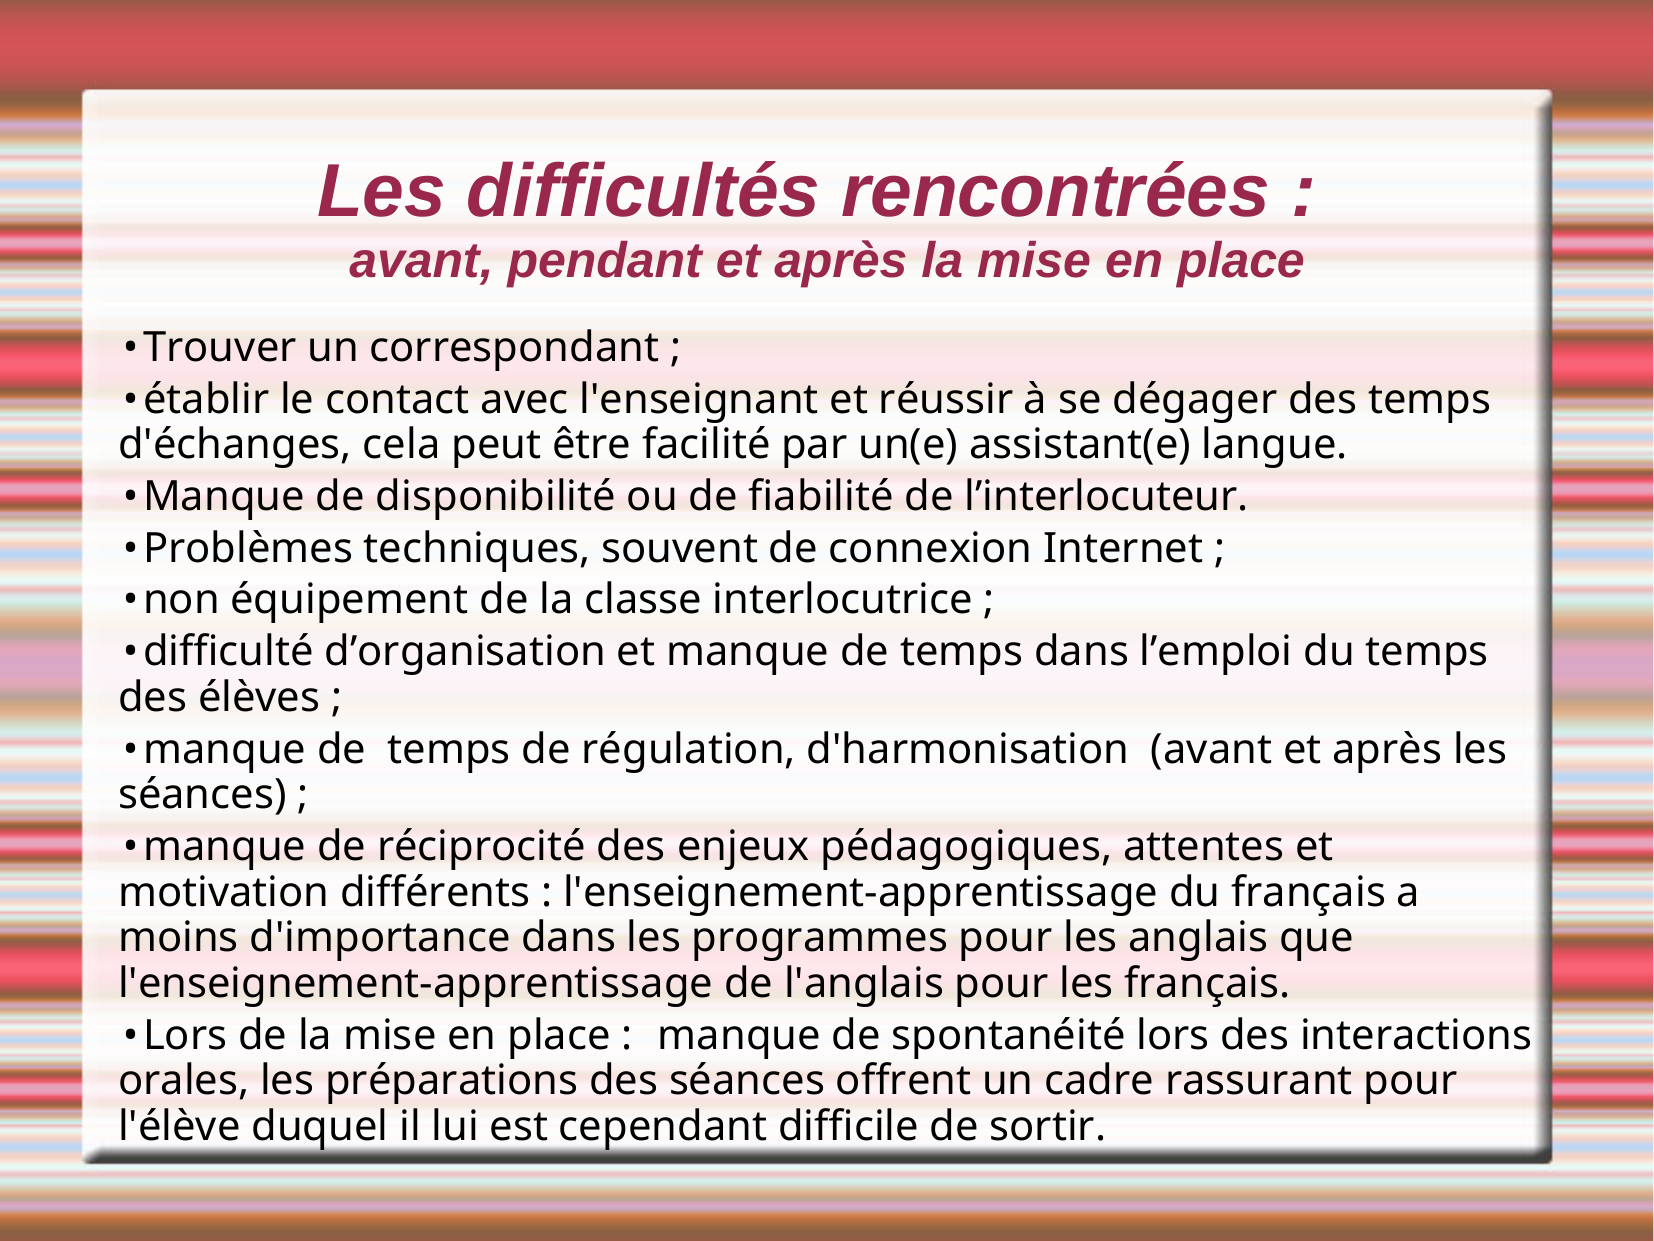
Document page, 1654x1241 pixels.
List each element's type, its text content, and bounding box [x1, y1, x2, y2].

list •Trouver un correspondant ; •établir le contact avec l'enseignant et réussir à se dégager des temps d'échanges, cela peut être facilité par un(e) assistant(e) langue. •Manque de disponibilité ou de fiabilité de l’interlocuteur. •Problèmes techniques, souvent de connexion Internet ; •non équipement de la classe interlocutrice ; •difficulté d’organisation et manque de temps dans l’emploi du temps des élèves ; •manque de temps de régulation, d'harmonisation (avant et après les séances) ; •manque de réciprocité des enjeux pédagogiques, attentes et motivation différents : l'enseignement-apprentissage du français a moins d'importance dans les programmes pour les anglais que l'enseignement-apprentissage de l'anglais pour les français. •Lors de la mise en place : manque de spontanéité lors des interactions orales, les préparations des séances offrent un cadre rassurant pour l'élève duquel il lui est cependant difficile de sortir. [118, 324, 1536, 1173]
title Les difficultés rencontrées : avant, pendant et après la mise en place [121, 114, 1534, 322]
picture [0, 0, 1654, 1241]
